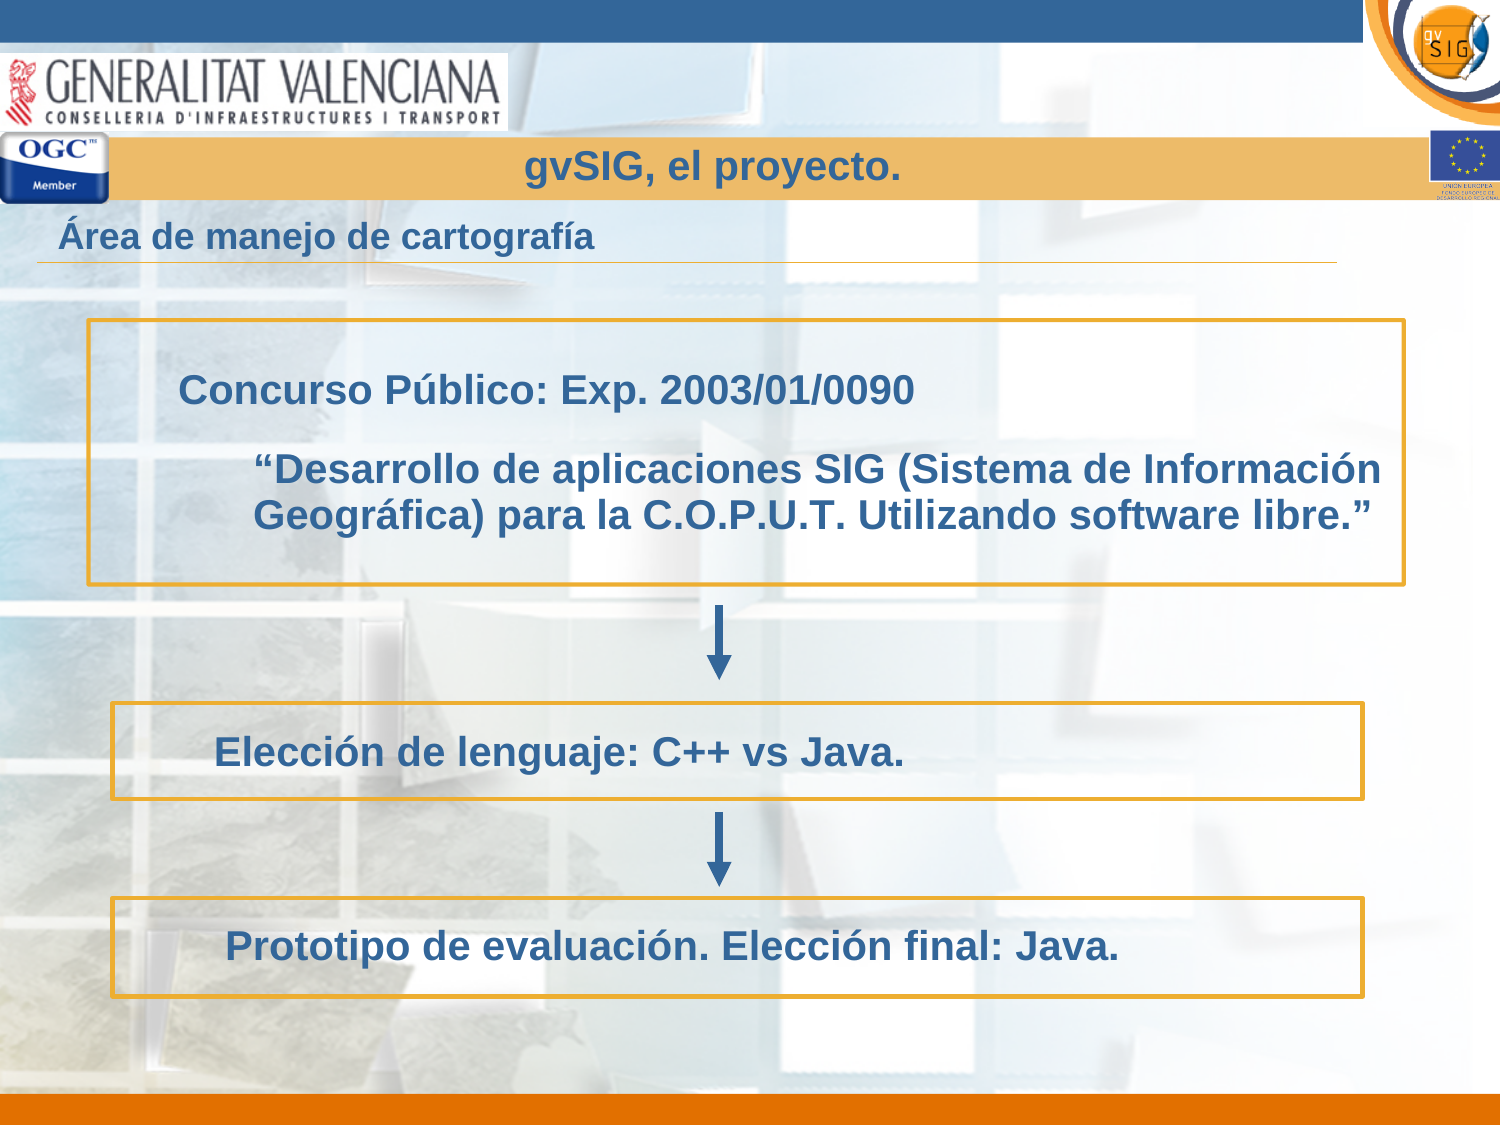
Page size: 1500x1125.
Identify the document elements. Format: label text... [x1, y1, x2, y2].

text_box gvSIG, el proyecto. [6, 137, 1420, 203]
picture [1429, 129, 1500, 200]
text_box Concurso Público: Exp. 2003/01/0090 “Desarrollo de aplicaciones SIG (Sistema de Información Geográfica) para la C.O.P.U.T. Utilizando software libre.” [88, 320, 1404, 591]
picture [1363, 0, 1500, 127]
picture [0, 132, 109, 204]
text_box Elección de lenguaje: C++ vs Java. [112, 703, 1363, 896]
picture [0, 53, 508, 131]
text_box Prototipo de evaluación. Elección final: Java. [112, 897, 1363, 1003]
text_box Área de manejo de cartografía [25, 209, 813, 271]
